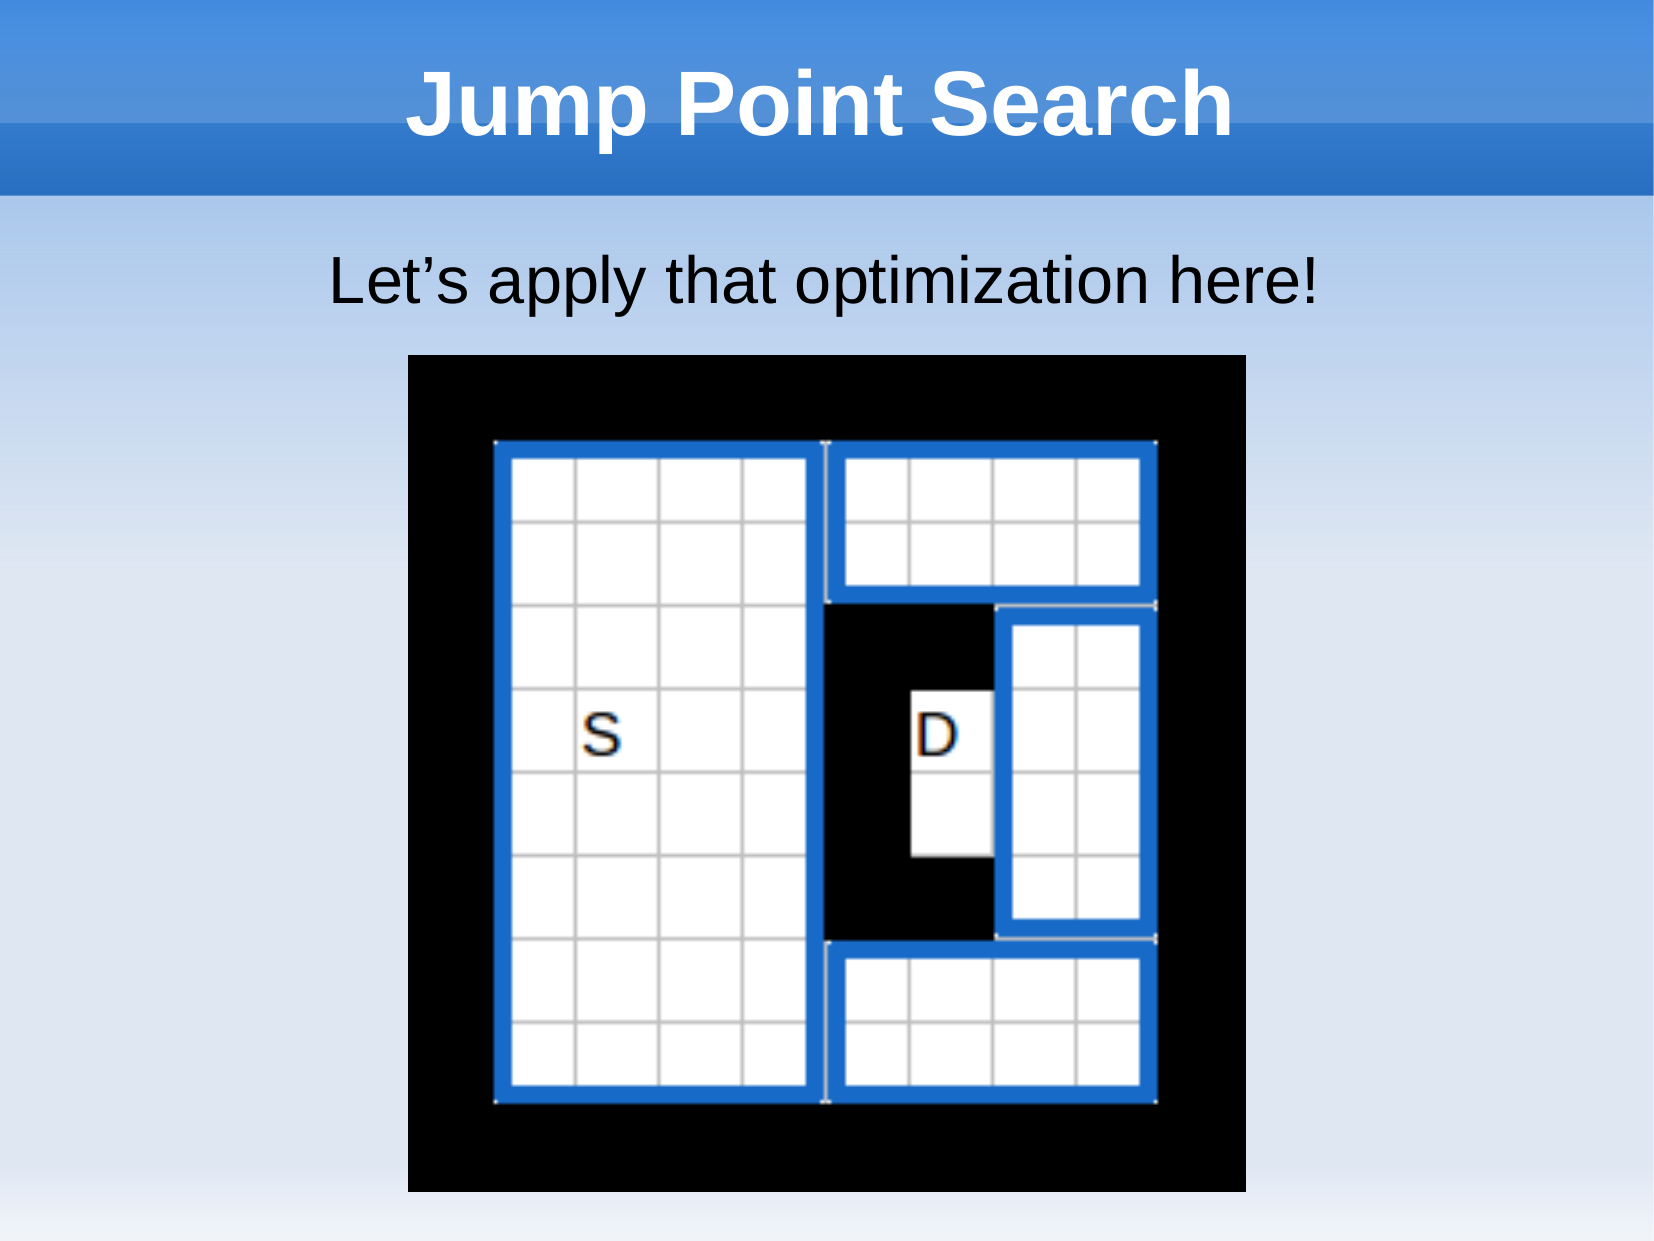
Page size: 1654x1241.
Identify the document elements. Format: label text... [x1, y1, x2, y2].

picture [0, 0, 1654, 1241]
title Jump Point Search [76, 0, 1565, 208]
text_box Let’s apply that optimization here! [37, 235, 1613, 338]
